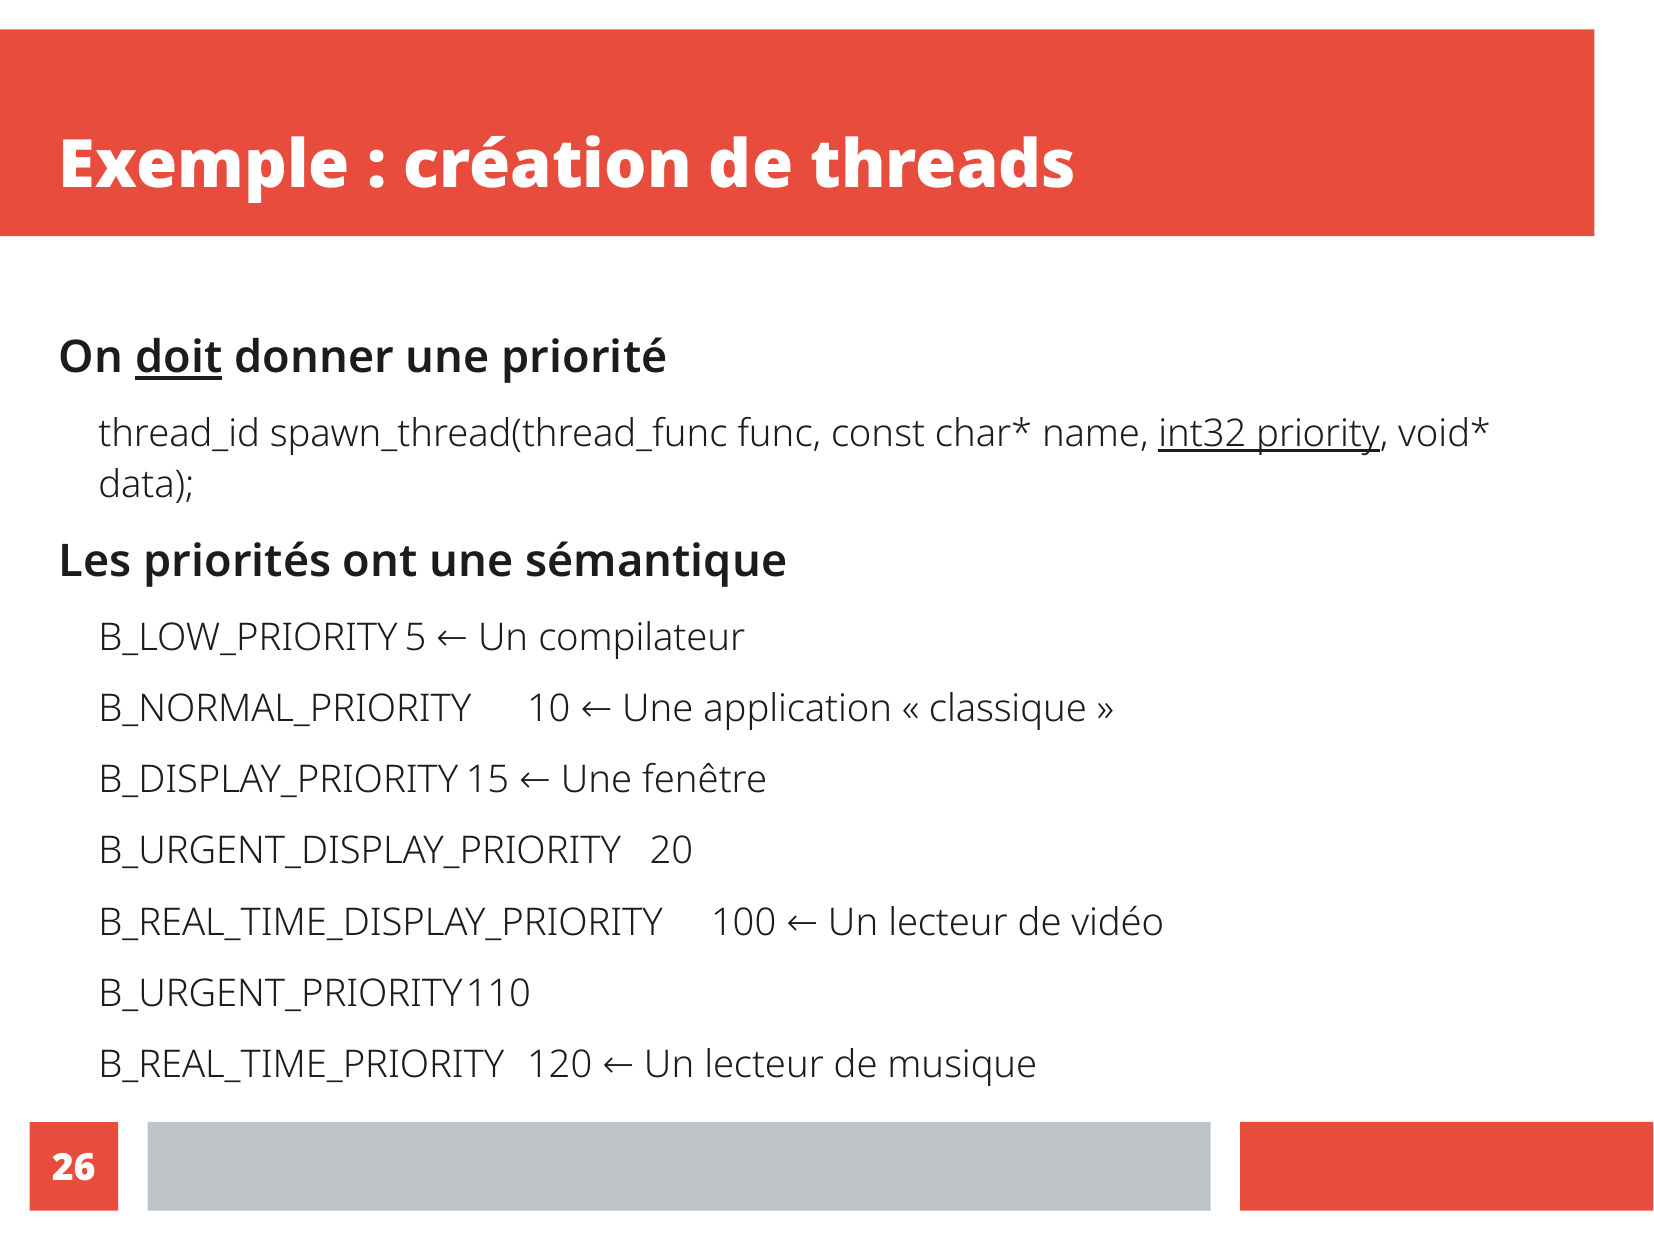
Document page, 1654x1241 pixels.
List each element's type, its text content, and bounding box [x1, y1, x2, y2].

title Exemple : création de threads [59, 59, 1595, 207]
list On doit donner une priorité thread_id spawn_thread(thread_func func, const char* name, int32 priority, void* data); Les priorités ont une sémantique B_LOW_PRIORITY 5 ← Un compilateur B_NORMAL_PRIORITY 10 ← Une application « classique » B_DISPLAY_PRIORITY 15 ← Une fenêtre B_URGENT_DISPLAY_PRIORITY 20 B_REAL_TIME_DISPLAY_PRIORITY 100 ← Un lecteur de vidéo B_URGENT_PRIORITY 110 B_REAL_TIME_PRIORITY 120 ← Un lecteur de musique [59, 324, 1565, 1093]
